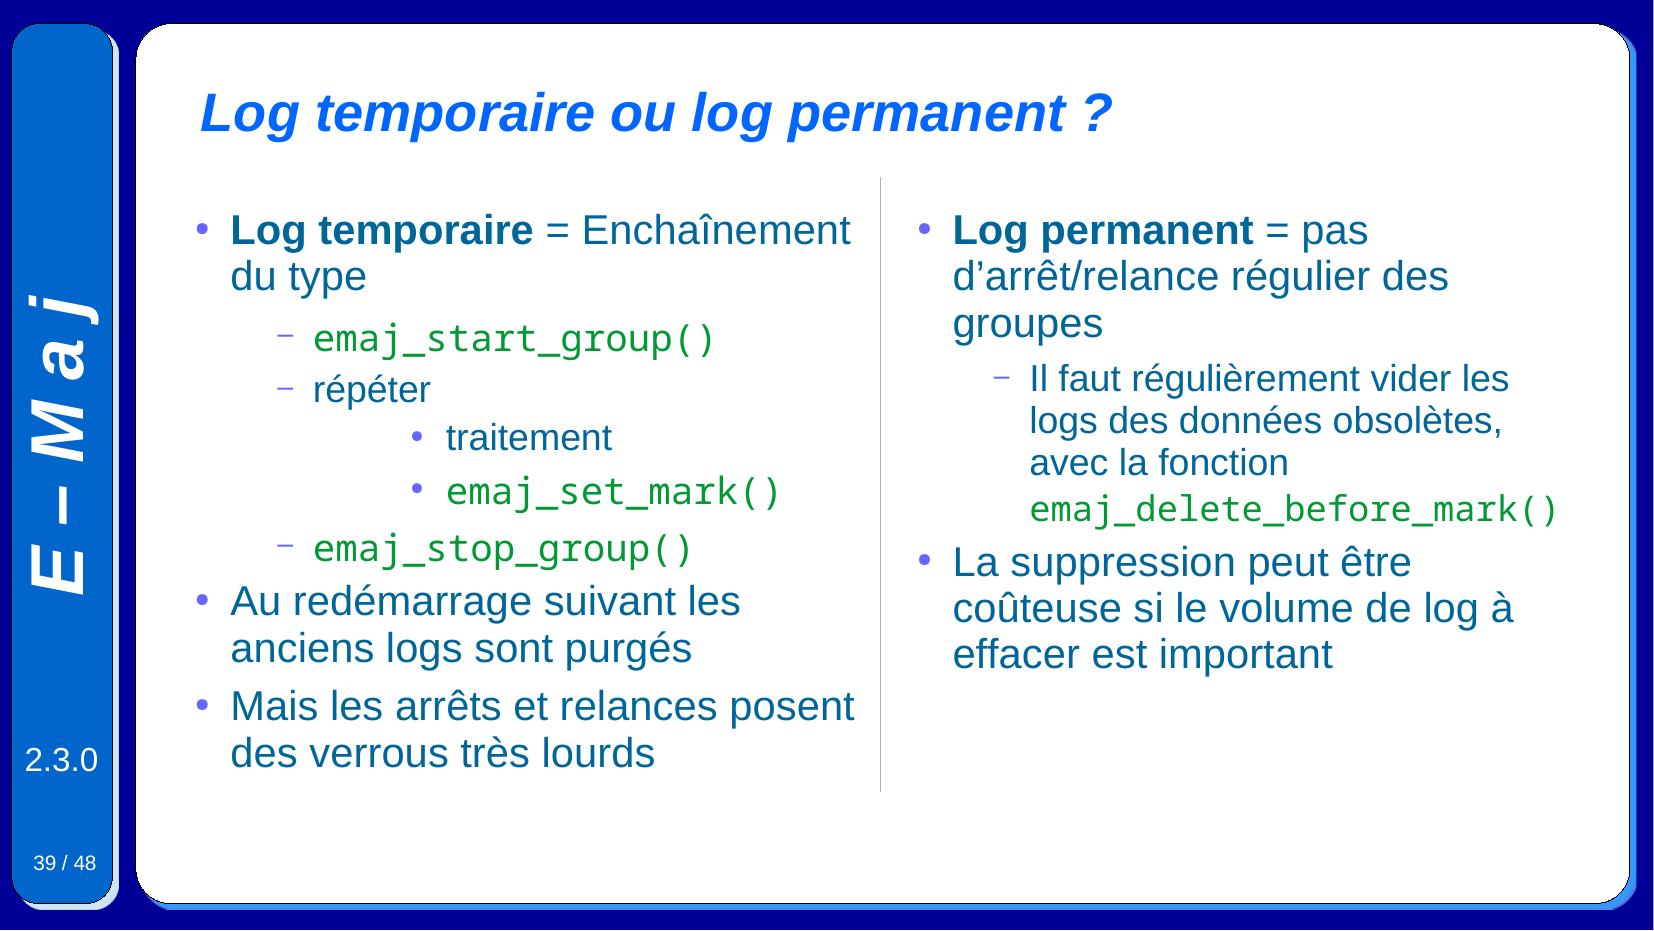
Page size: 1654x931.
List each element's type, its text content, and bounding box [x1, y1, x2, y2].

title Log temporaire ou log permanent ? [200, 34, 1575, 191]
list Log temporaire = Enchaînement du type emaj_start_group() répéter traitement emaj_set_mark() emaj_stop_group() Au redémarrage suivant les anciens logs sont purgés Mais les arrêts et relances posent des verrous très lourds [177, 206, 865, 827]
list Log permanent = pas d’arrêt/relance régulier des groupes Il faut régulièrement vider les logs des données obsolètes, avec la fonction emaj_delete_before_mark() La suppression peut être coûteuse si le volume de log à effacer est important [899, 206, 1588, 827]
